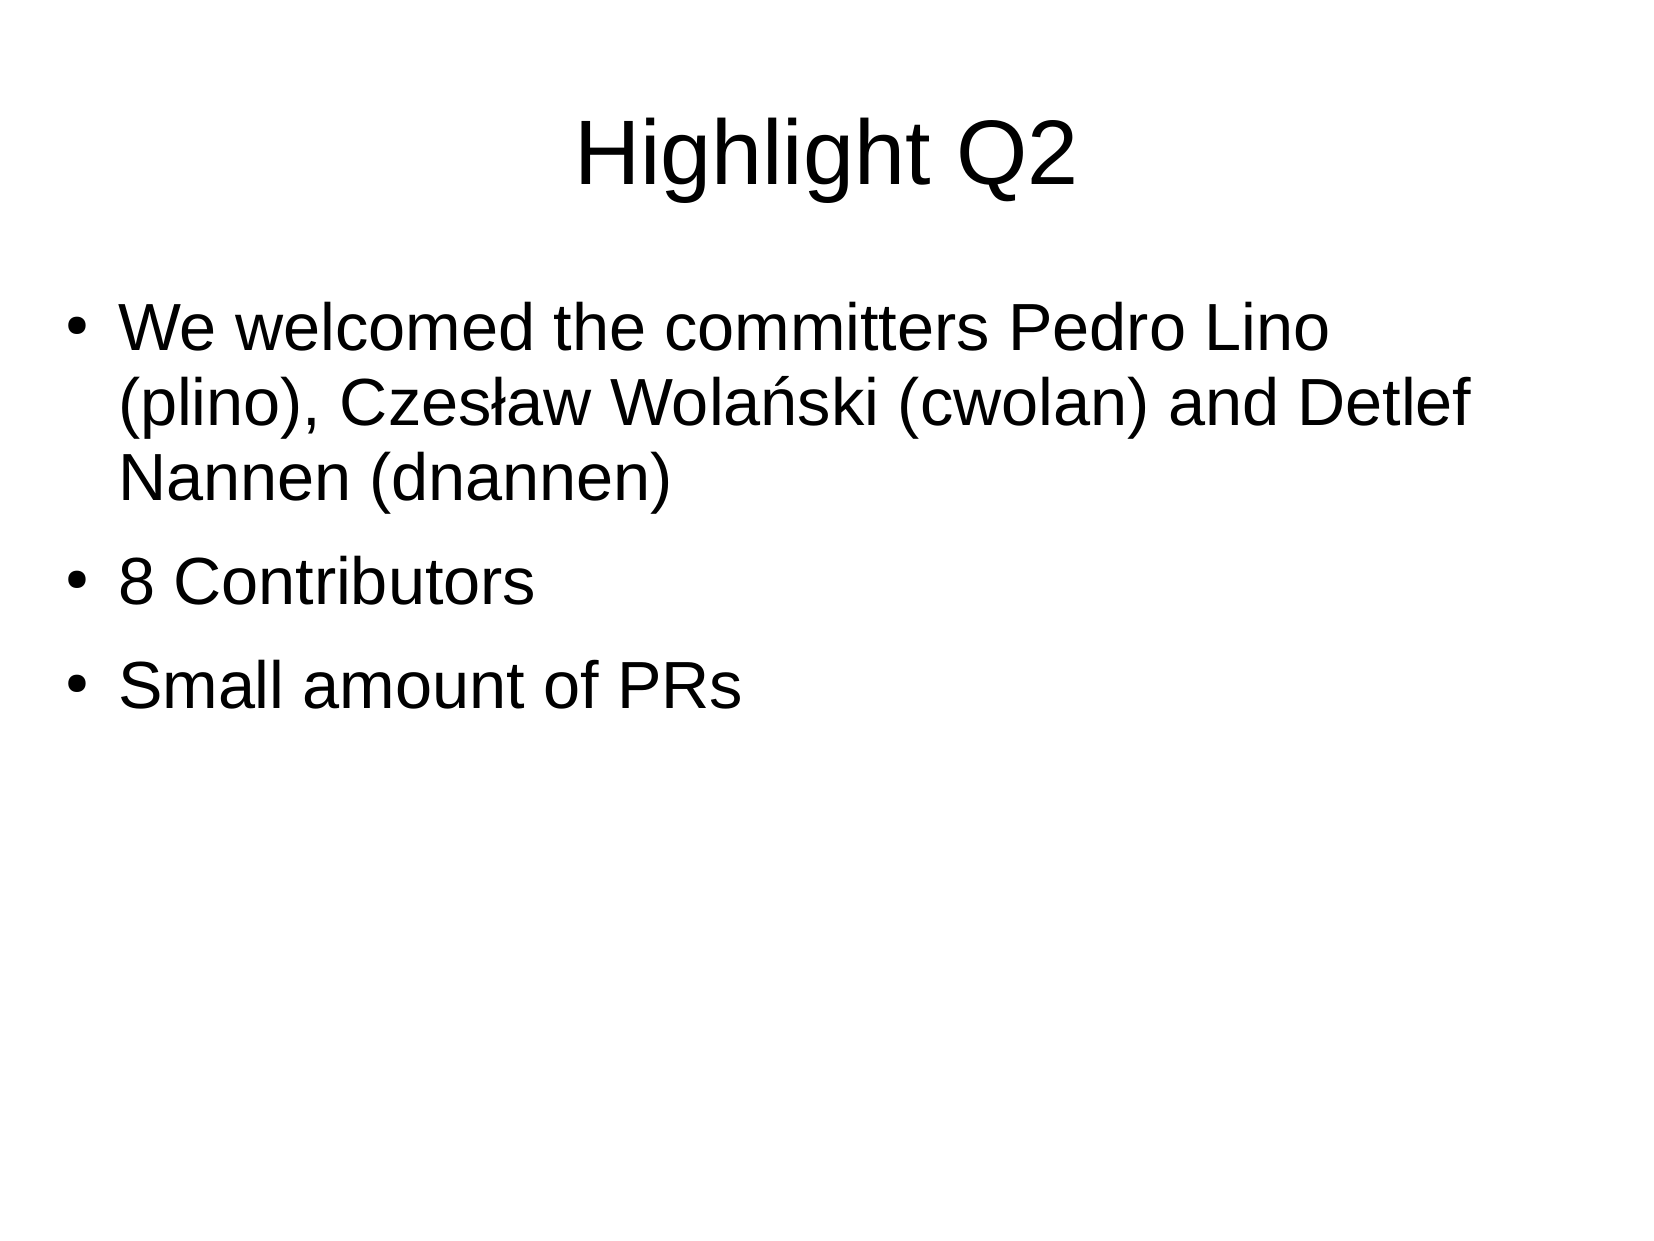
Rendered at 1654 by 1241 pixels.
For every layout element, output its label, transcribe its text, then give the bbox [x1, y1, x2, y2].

list We welcomed the committers Pedro Lino (plino), Czesław Wolański (cwolan) and Detlef Nannen (dnannen) 8 Contributors Small amount of PRs [47, 290, 1536, 1109]
title Highlight Q2 [82, 49, 1571, 257]
